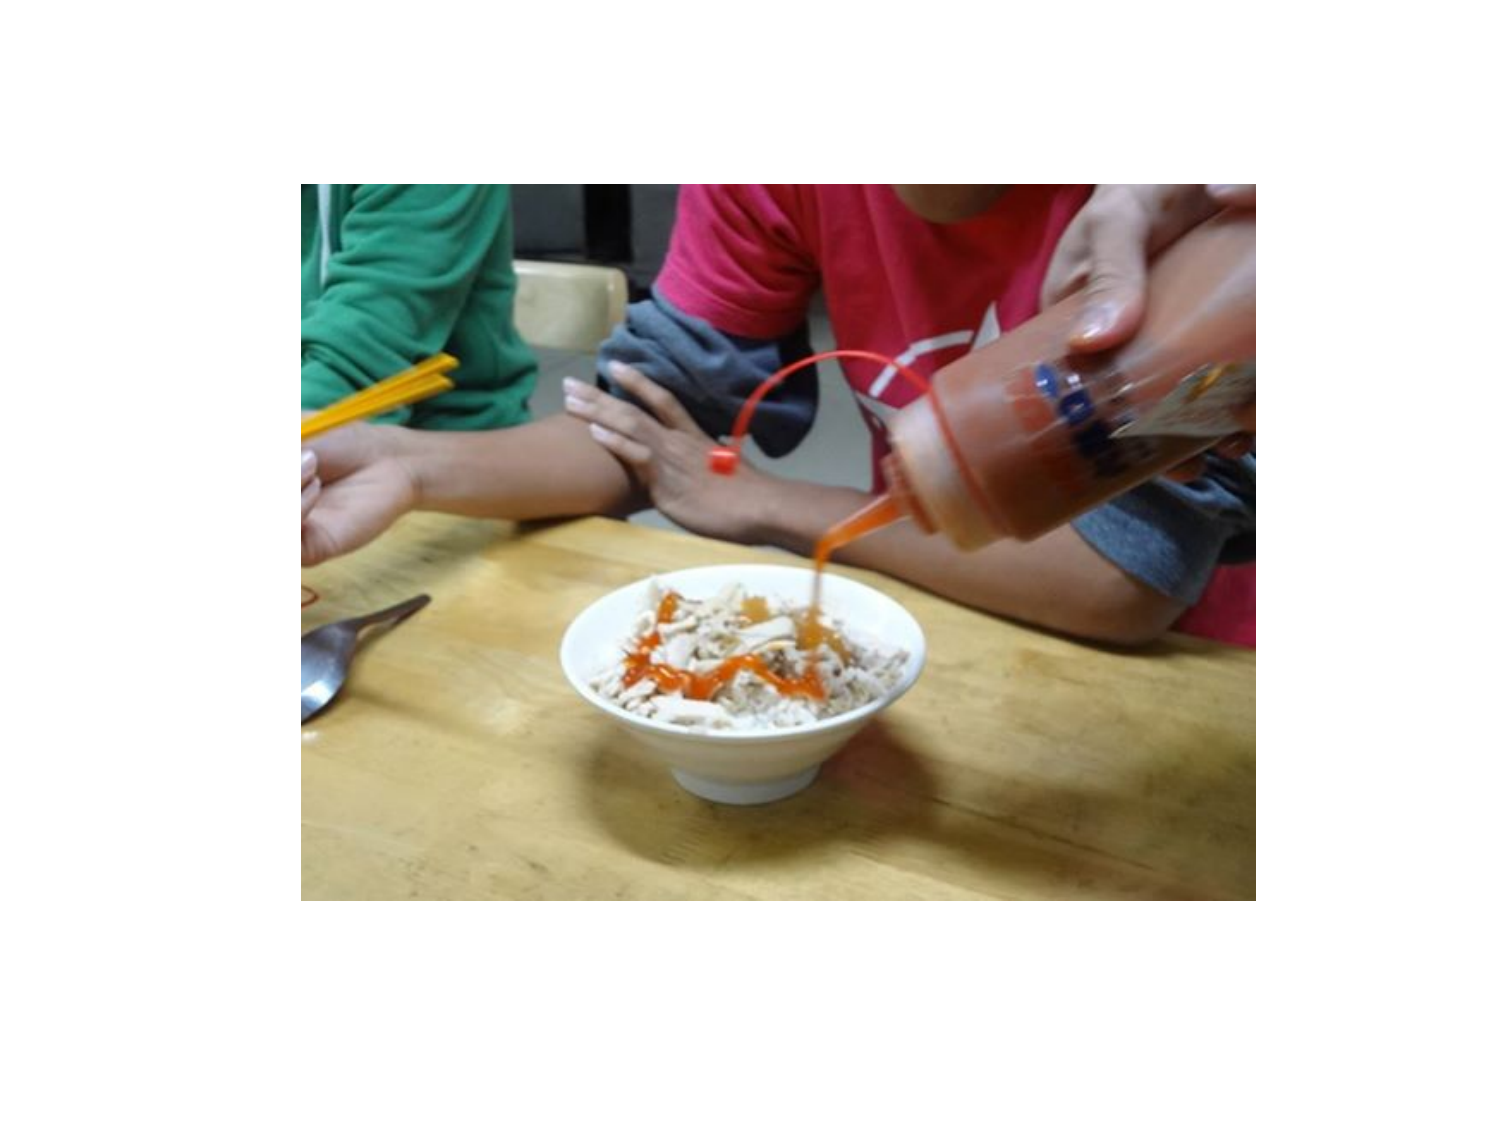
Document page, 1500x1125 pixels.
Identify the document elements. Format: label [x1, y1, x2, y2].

picture [301, 184, 1256, 901]
